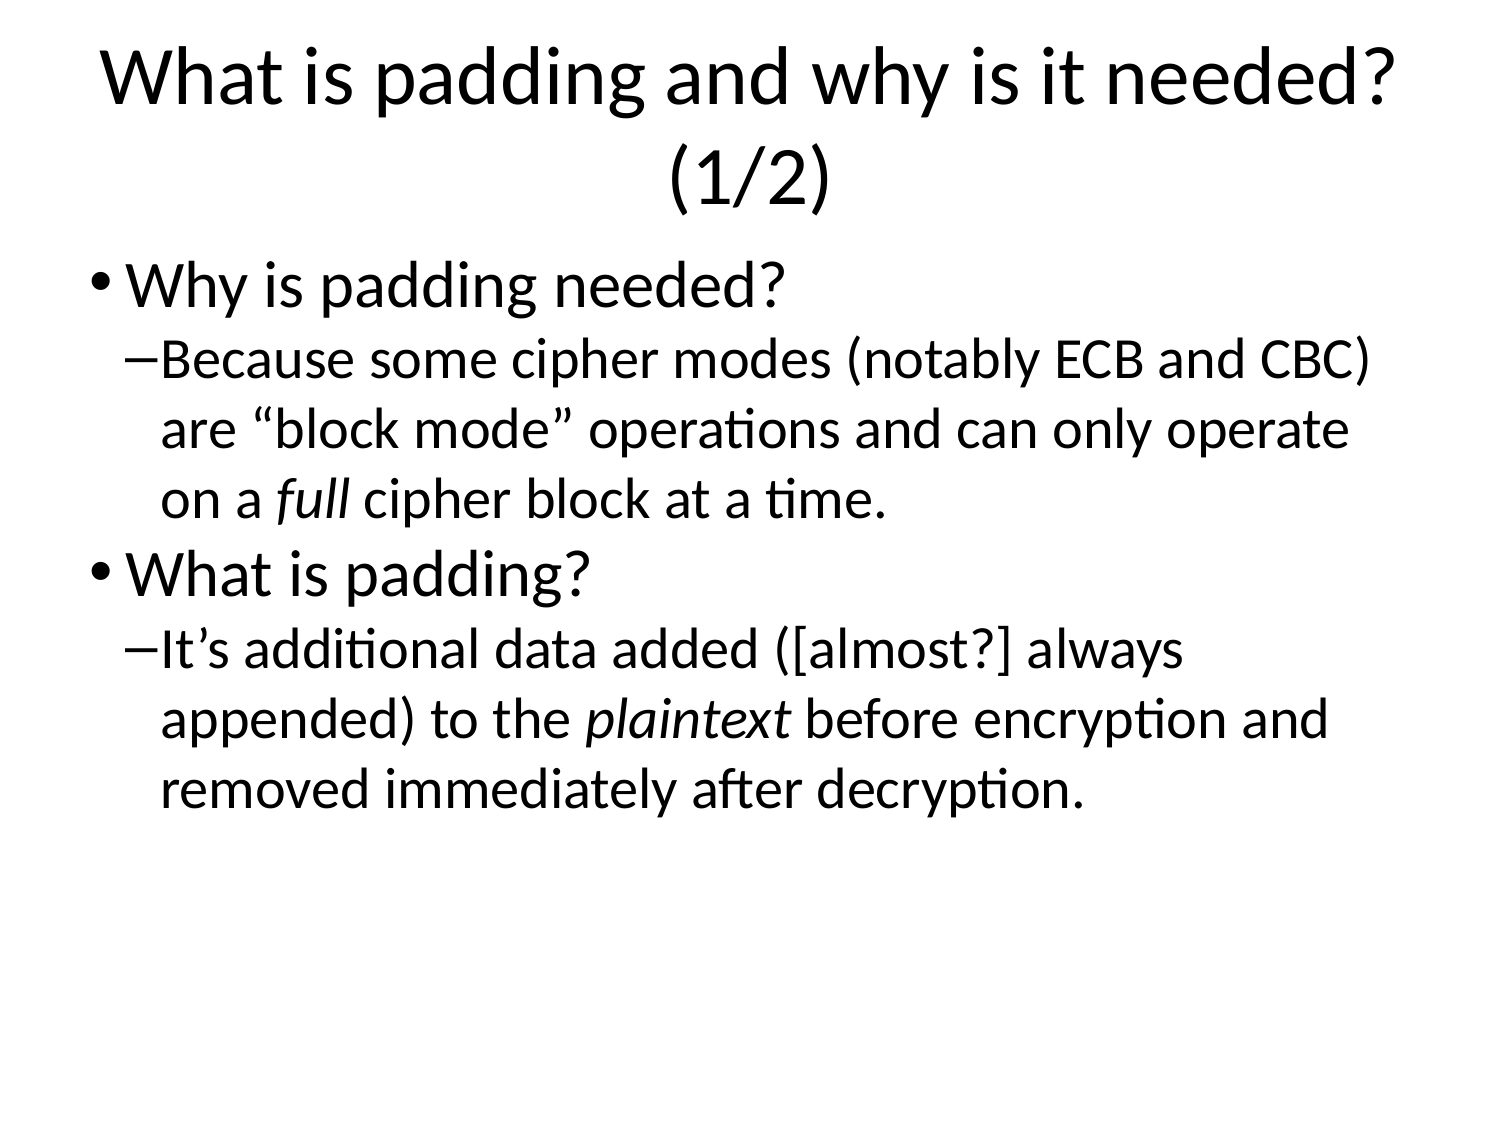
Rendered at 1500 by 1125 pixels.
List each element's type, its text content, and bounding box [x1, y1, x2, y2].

text_box Why is padding needed? Because some cipher modes (notably ECB and CBC) are “block mode” operations and can only operate on a full cipher block at a time. What is padding? It’s additional data added ([almost?] always appended) to the plaintext before encryption and removed immediately after decryption. [75, 232, 1425, 976]
text_box What is padding and why is it needed? (1/2) [75, 27, 1425, 215]
